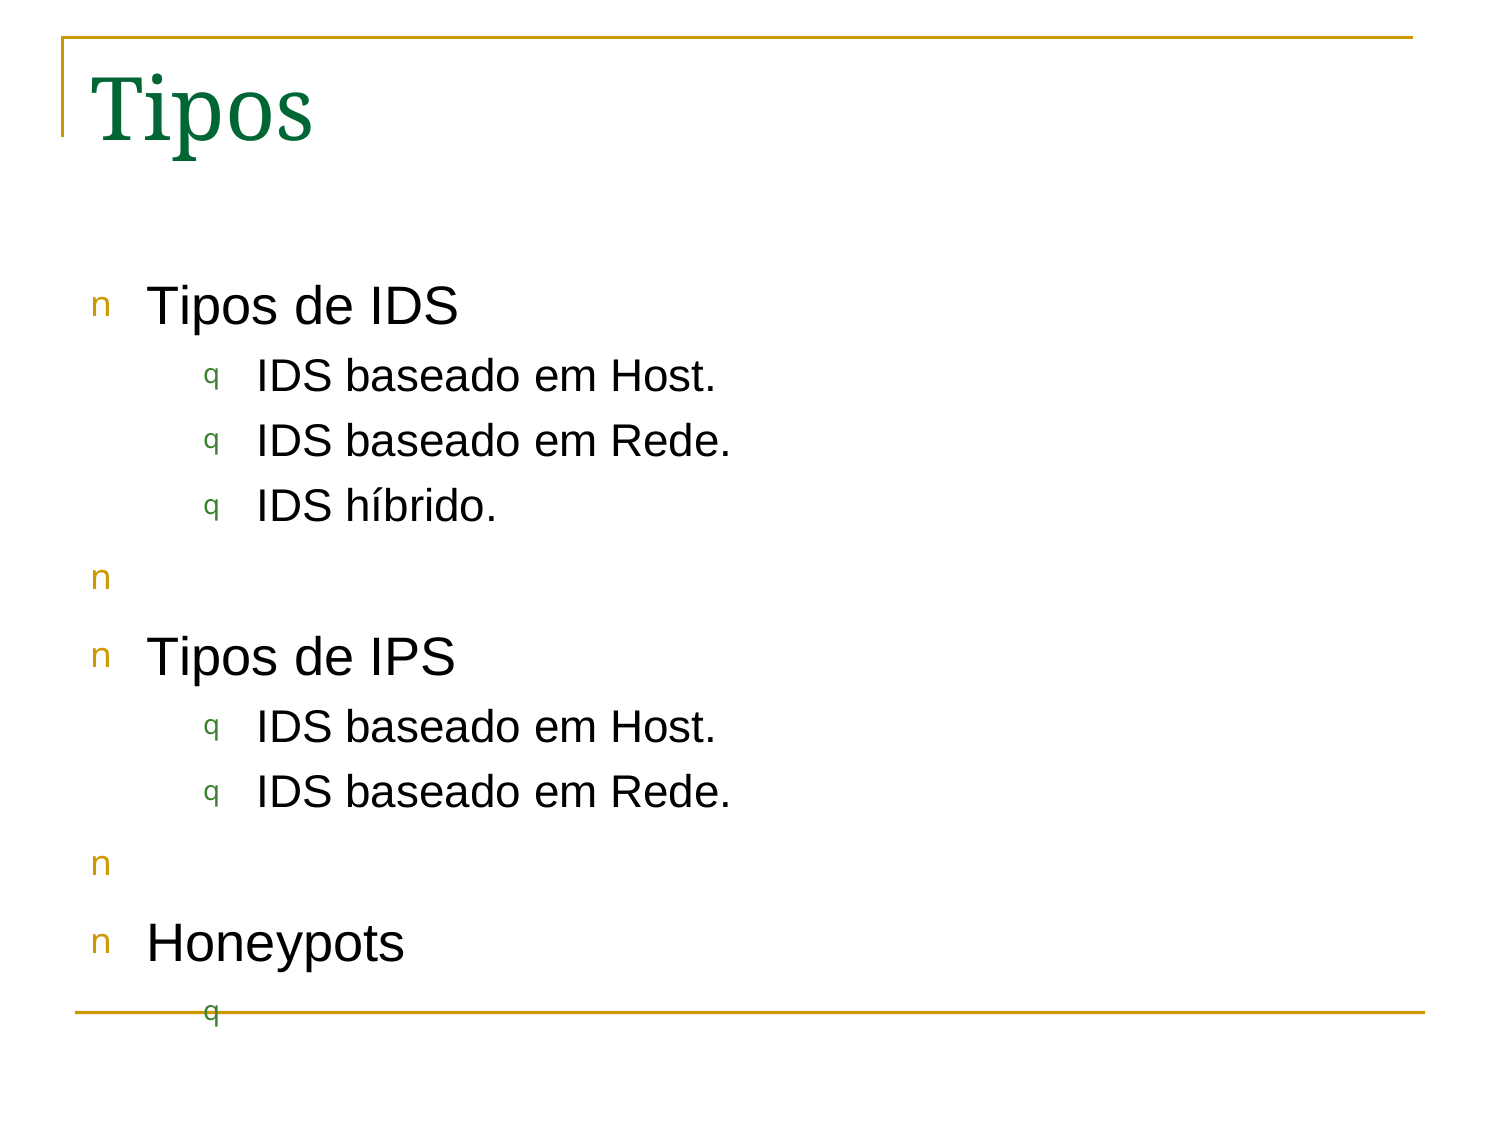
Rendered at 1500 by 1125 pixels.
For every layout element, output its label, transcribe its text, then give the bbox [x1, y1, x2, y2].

list Tipos de IDS IDS baseado em Host. IDS baseado em Rede. IDS híbrido. Tipos de IPS IDS baseado em Host. IDS baseado em Rede. Honeypots [75, 262, 1426, 1006]
title Tipos [75, 45, 1426, 233]
